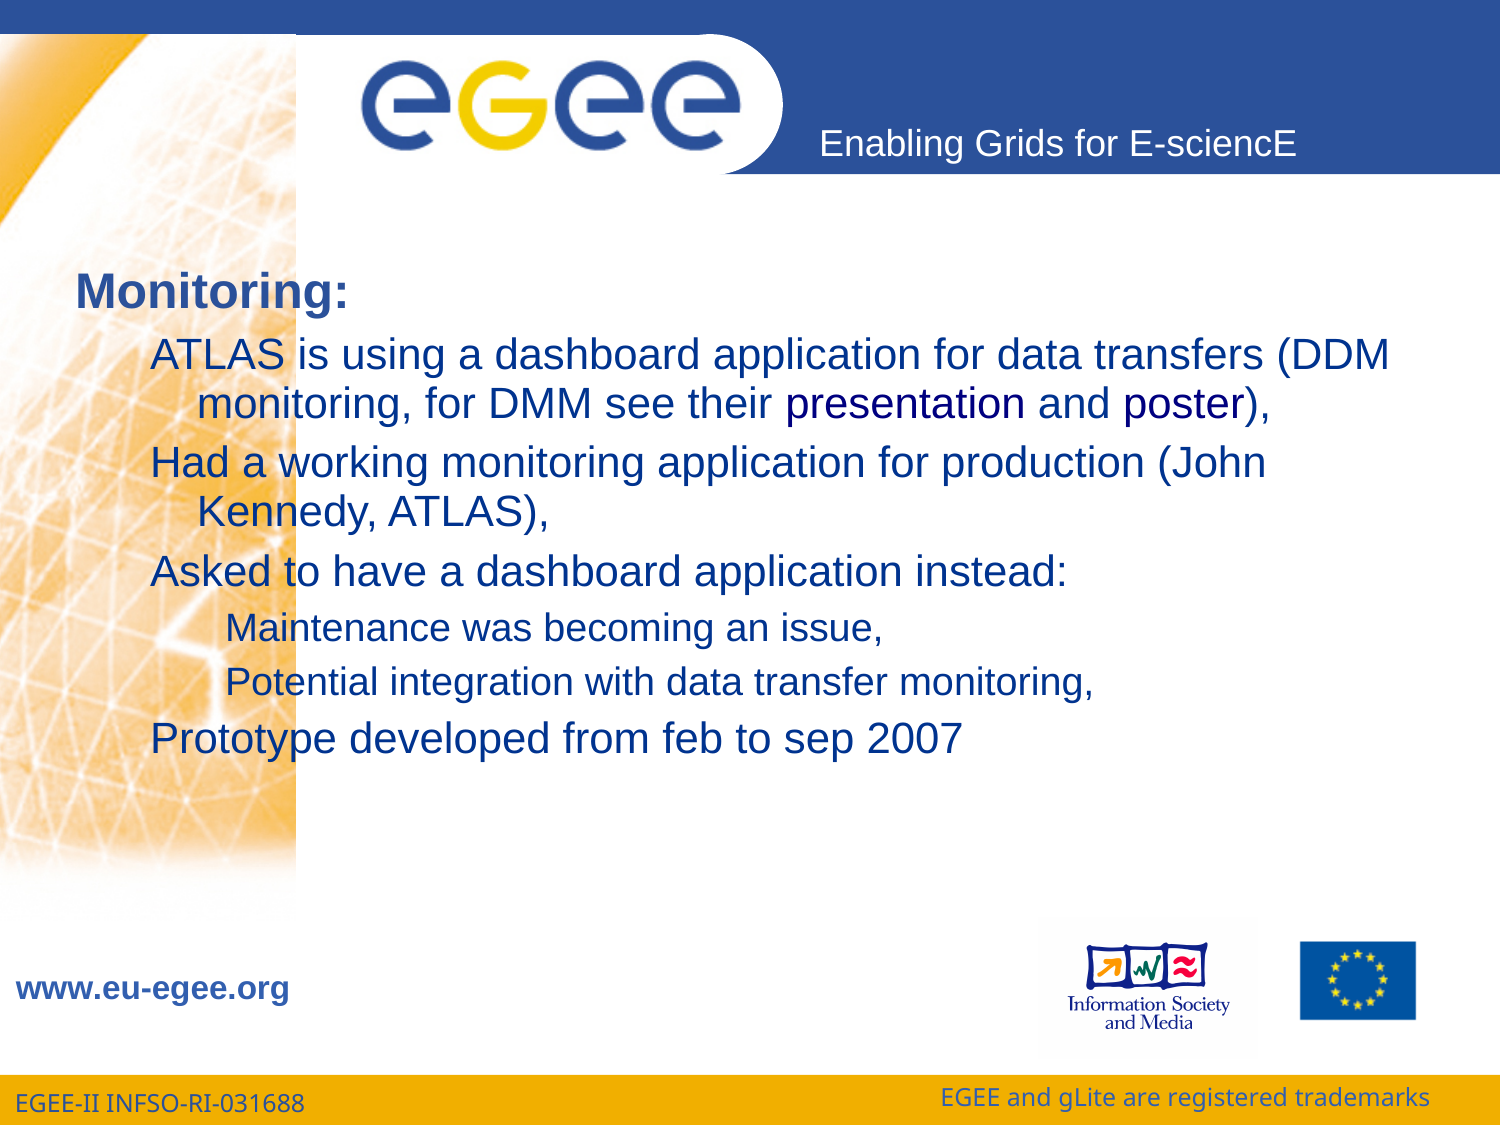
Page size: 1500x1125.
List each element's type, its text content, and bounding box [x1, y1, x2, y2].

picture [1291, 991, 1424, 1028]
picture [0, 34, 296, 921]
list Monitoring: ATLAS is using a dashboard application for data transfers (DDM monitoring, for DMM see their presentation and poster), Had a working monitoring application for production (John Kennedy, ATLAS), Asked to have a dashboard application instead: Maintenance was becoming an issue, Potential integration with data transfer monitoring, Prototype developed from feb to sep 2007 [75, 263, 1425, 991]
picture [1038, 991, 1258, 1059]
picture [355, 56, 748, 154]
